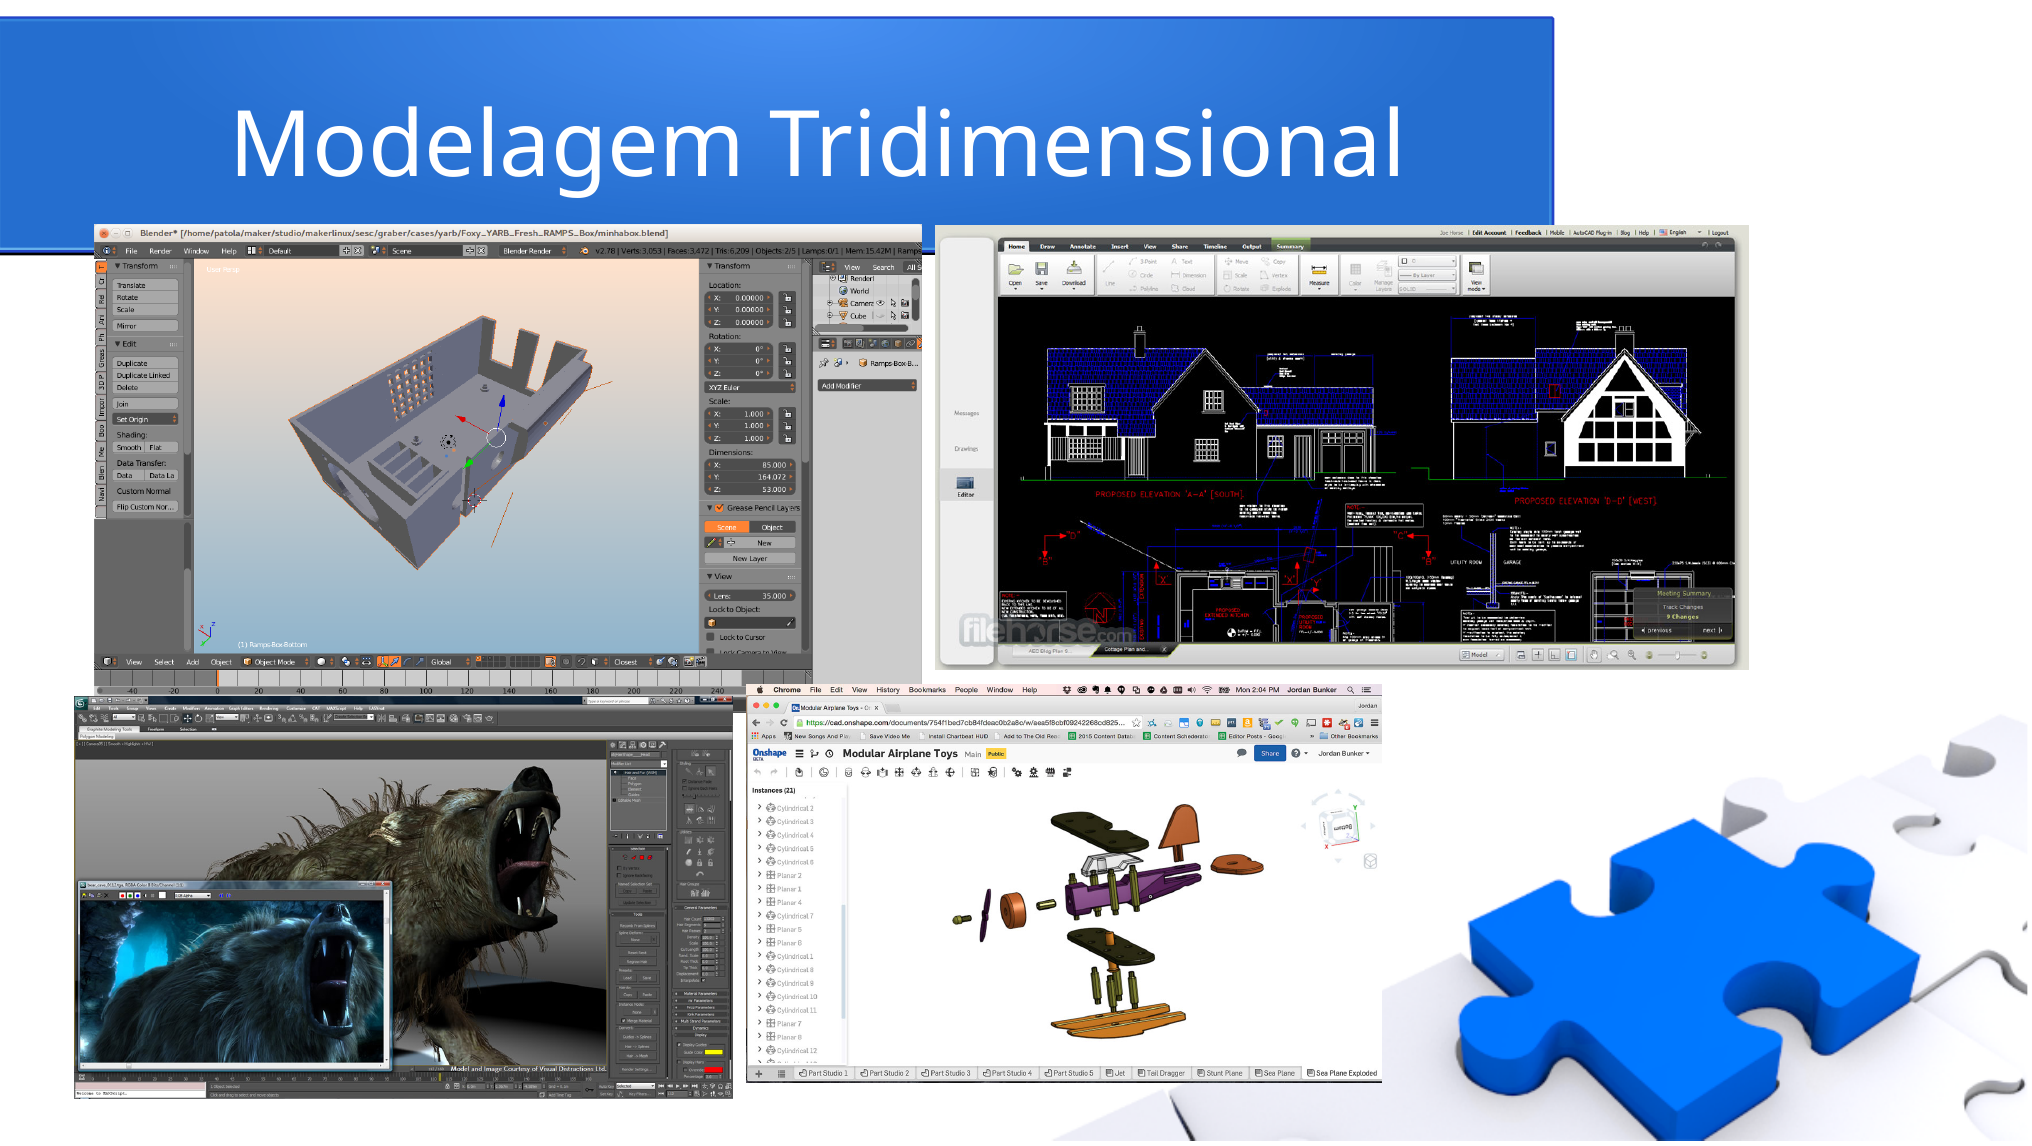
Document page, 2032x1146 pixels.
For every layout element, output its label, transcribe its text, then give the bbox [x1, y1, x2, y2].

title Modelagem Tridimensional [101, 45, 1536, 237]
picture [74, 224, 2028, 1141]
